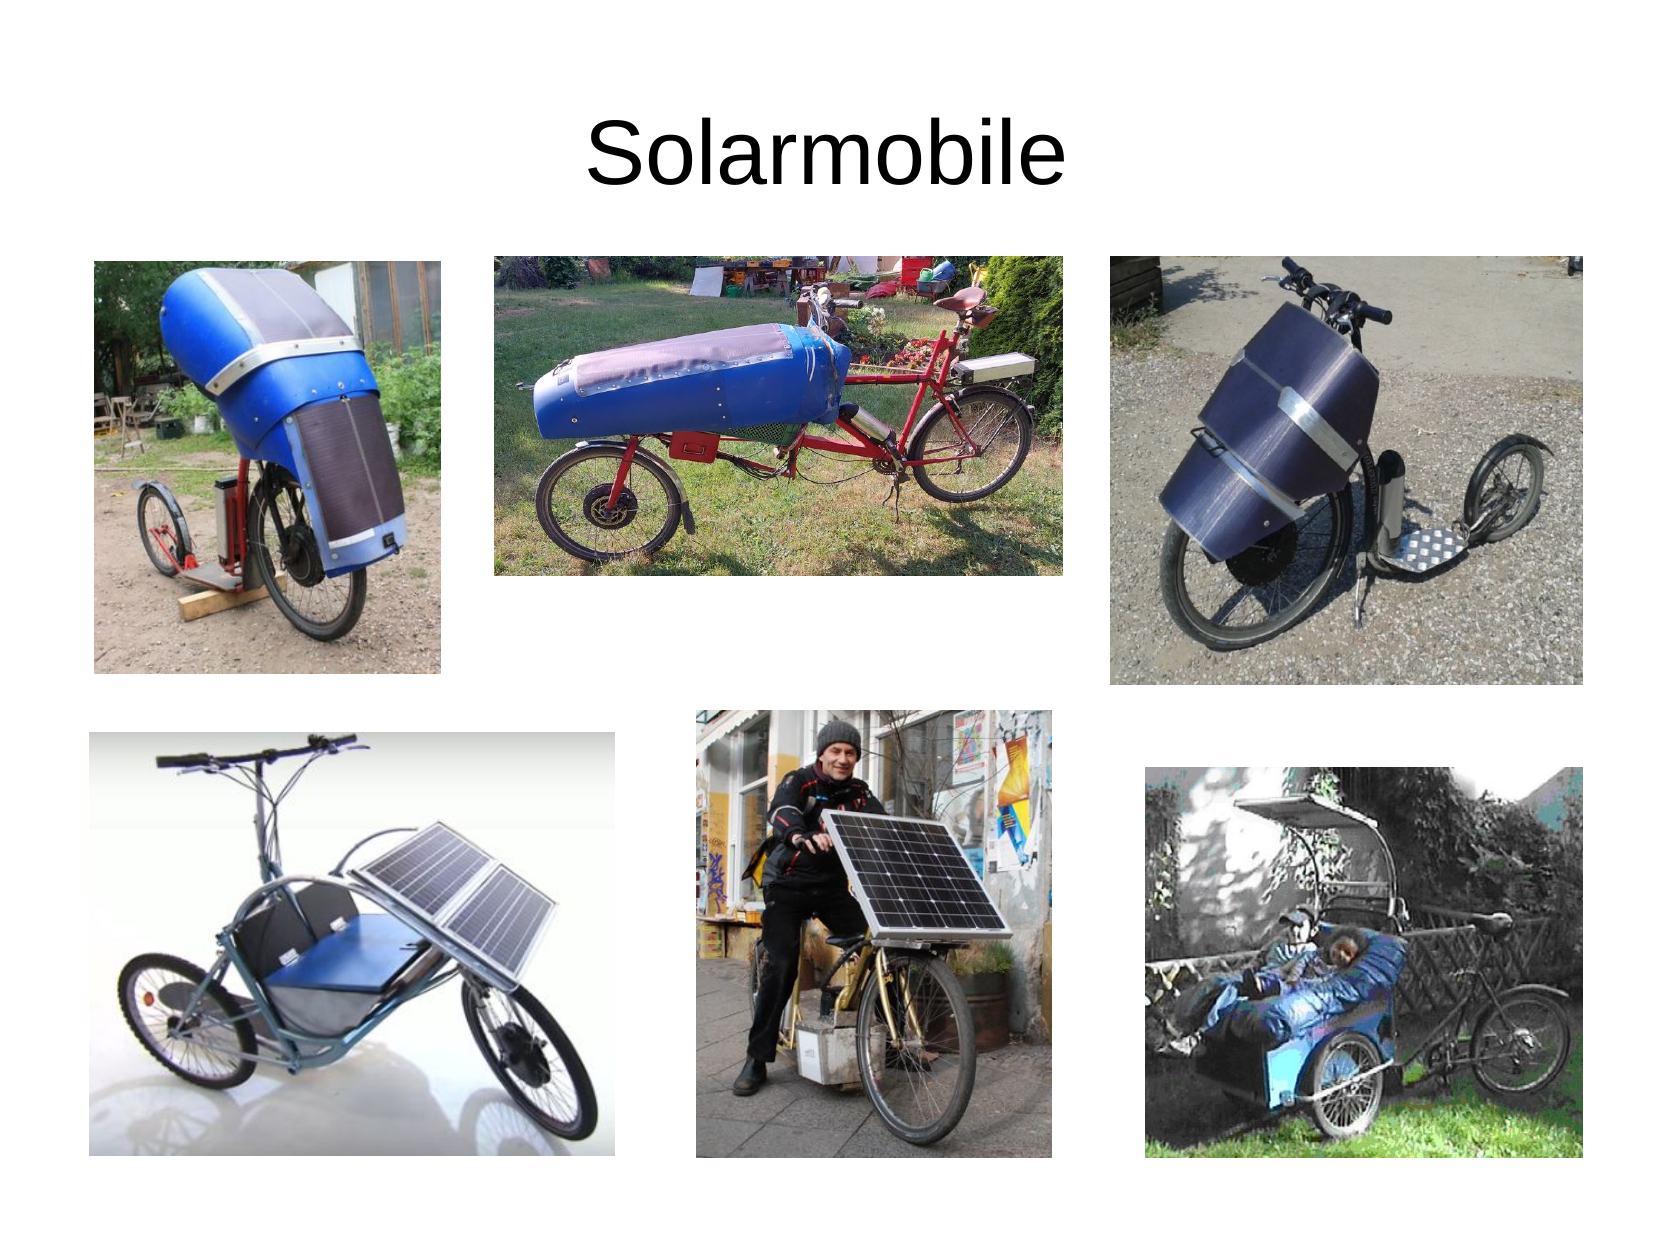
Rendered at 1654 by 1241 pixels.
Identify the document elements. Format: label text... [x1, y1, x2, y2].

picture [696, 710, 1052, 1158]
title Solarmobile [82, 49, 1571, 257]
picture [1145, 767, 1583, 1158]
picture [94, 261, 441, 674]
picture [1110, 256, 1583, 686]
picture [89, 732, 615, 1156]
picture [494, 256, 1063, 576]
